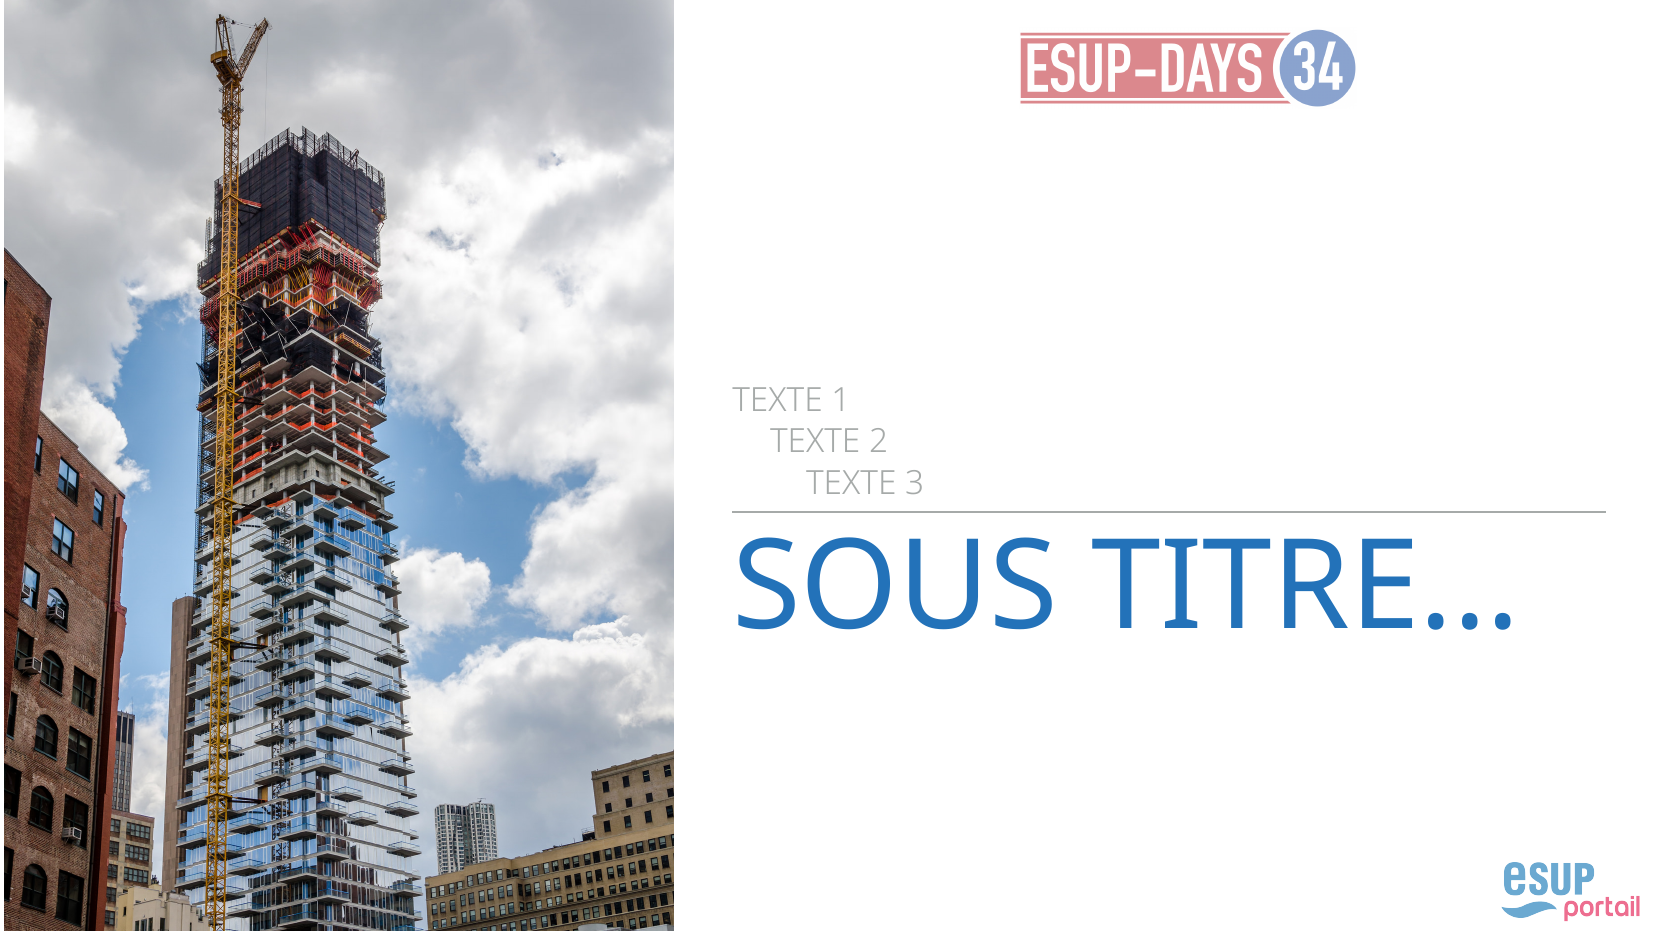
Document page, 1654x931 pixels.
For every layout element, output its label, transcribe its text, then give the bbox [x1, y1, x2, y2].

picture [4, 0, 674, 931]
text_box SOUS TITRE... [732, 494, 1619, 814]
text_box [1440, 820, 1642, 922]
text_box <number> [0, 868, 4, 924]
picture [1019, 27, 1357, 109]
text_box TEXTE 1 TEXTE 2 TEXTE 3 [732, 256, 1607, 505]
